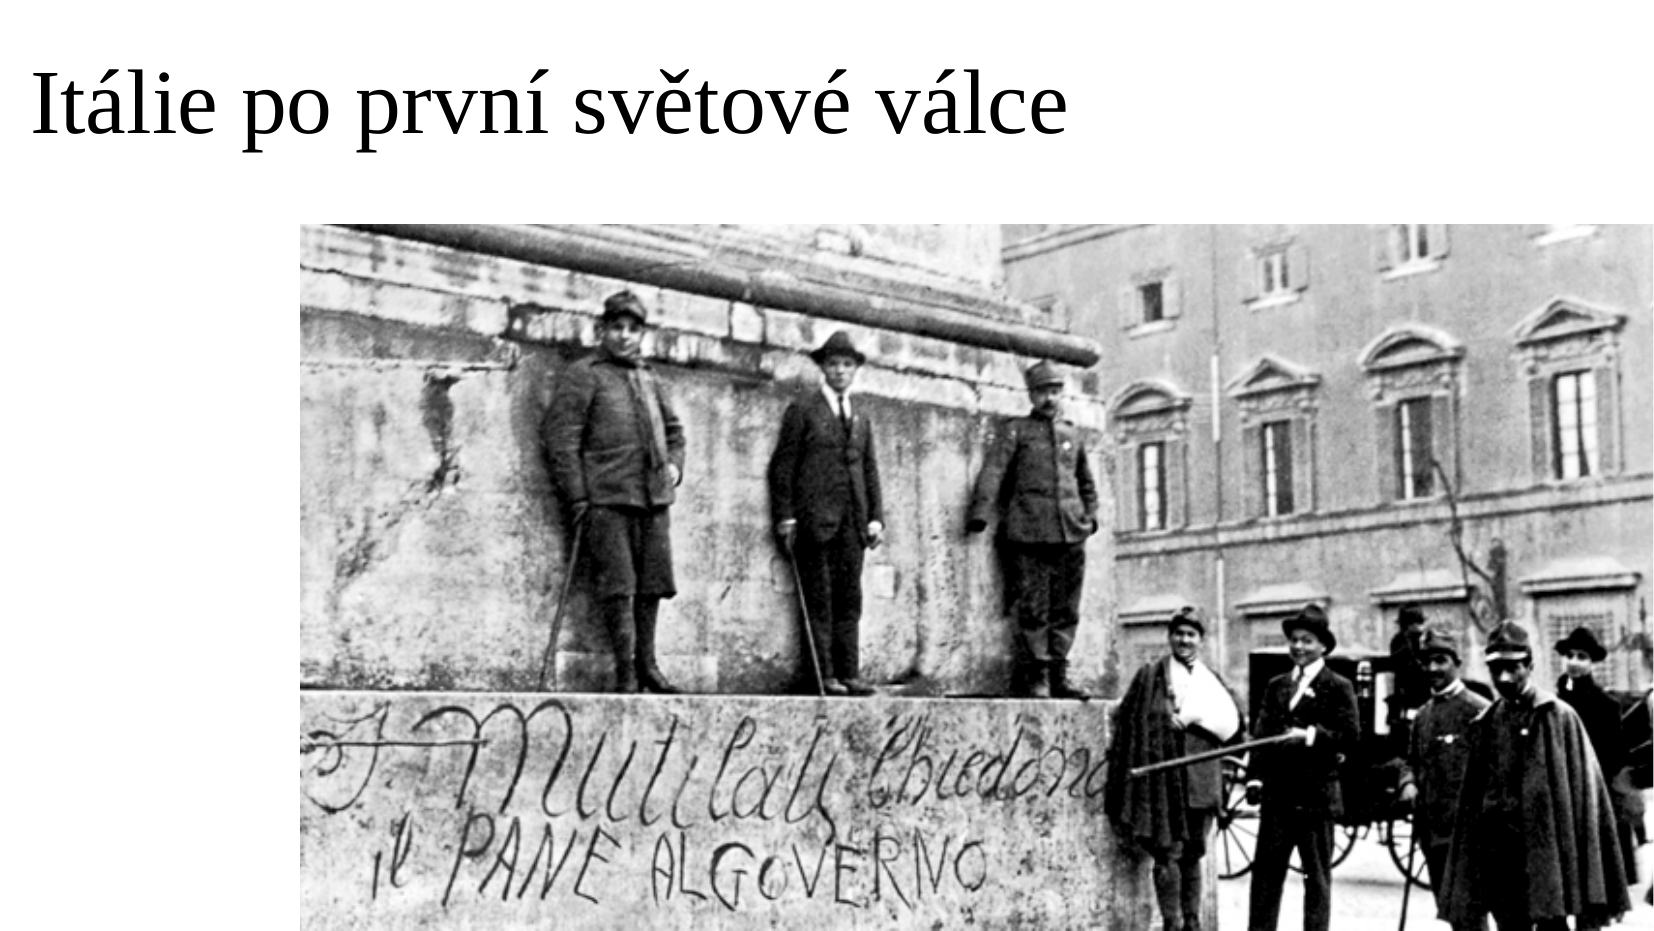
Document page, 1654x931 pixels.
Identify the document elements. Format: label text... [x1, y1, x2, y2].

picture [300, 224, 1654, 931]
title Itálie po první světové válce [30, 24, 1519, 181]
